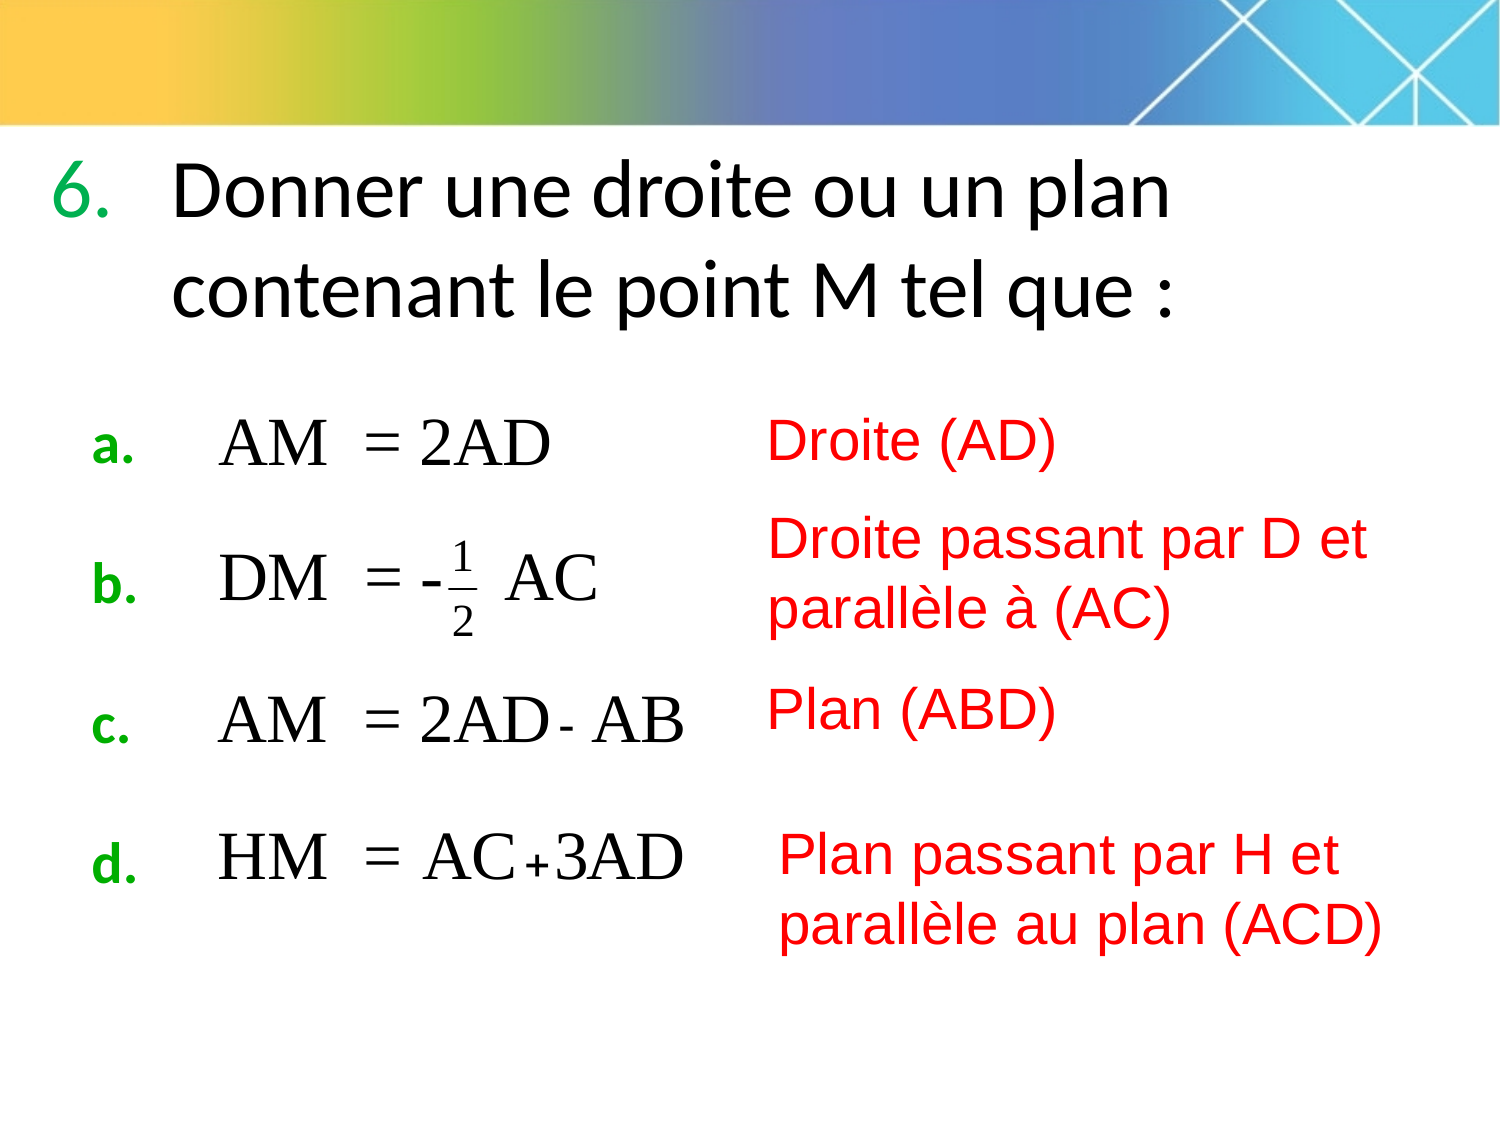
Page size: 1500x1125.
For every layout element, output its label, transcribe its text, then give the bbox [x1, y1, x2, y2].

text_box a. b. c. d. [76, 397, 420, 903]
picture [0, 0, 1500, 127]
chart [199, 677, 704, 751]
chart [200, 527, 620, 647]
text_box Droite passant par D et parallèle à (AC) [753, 492, 1400, 648]
text_box Droite (AD) [751, 394, 1074, 480]
text_box Plan passant par H et parallèle au plan (ACD) [763, 808, 1417, 964]
chart [199, 813, 703, 891]
title Donner une droite ou un plan contenant le point M tel que : [35, 126, 1500, 342]
text_box Plan (ABD) [751, 664, 1074, 750]
chart [200, 400, 573, 474]
